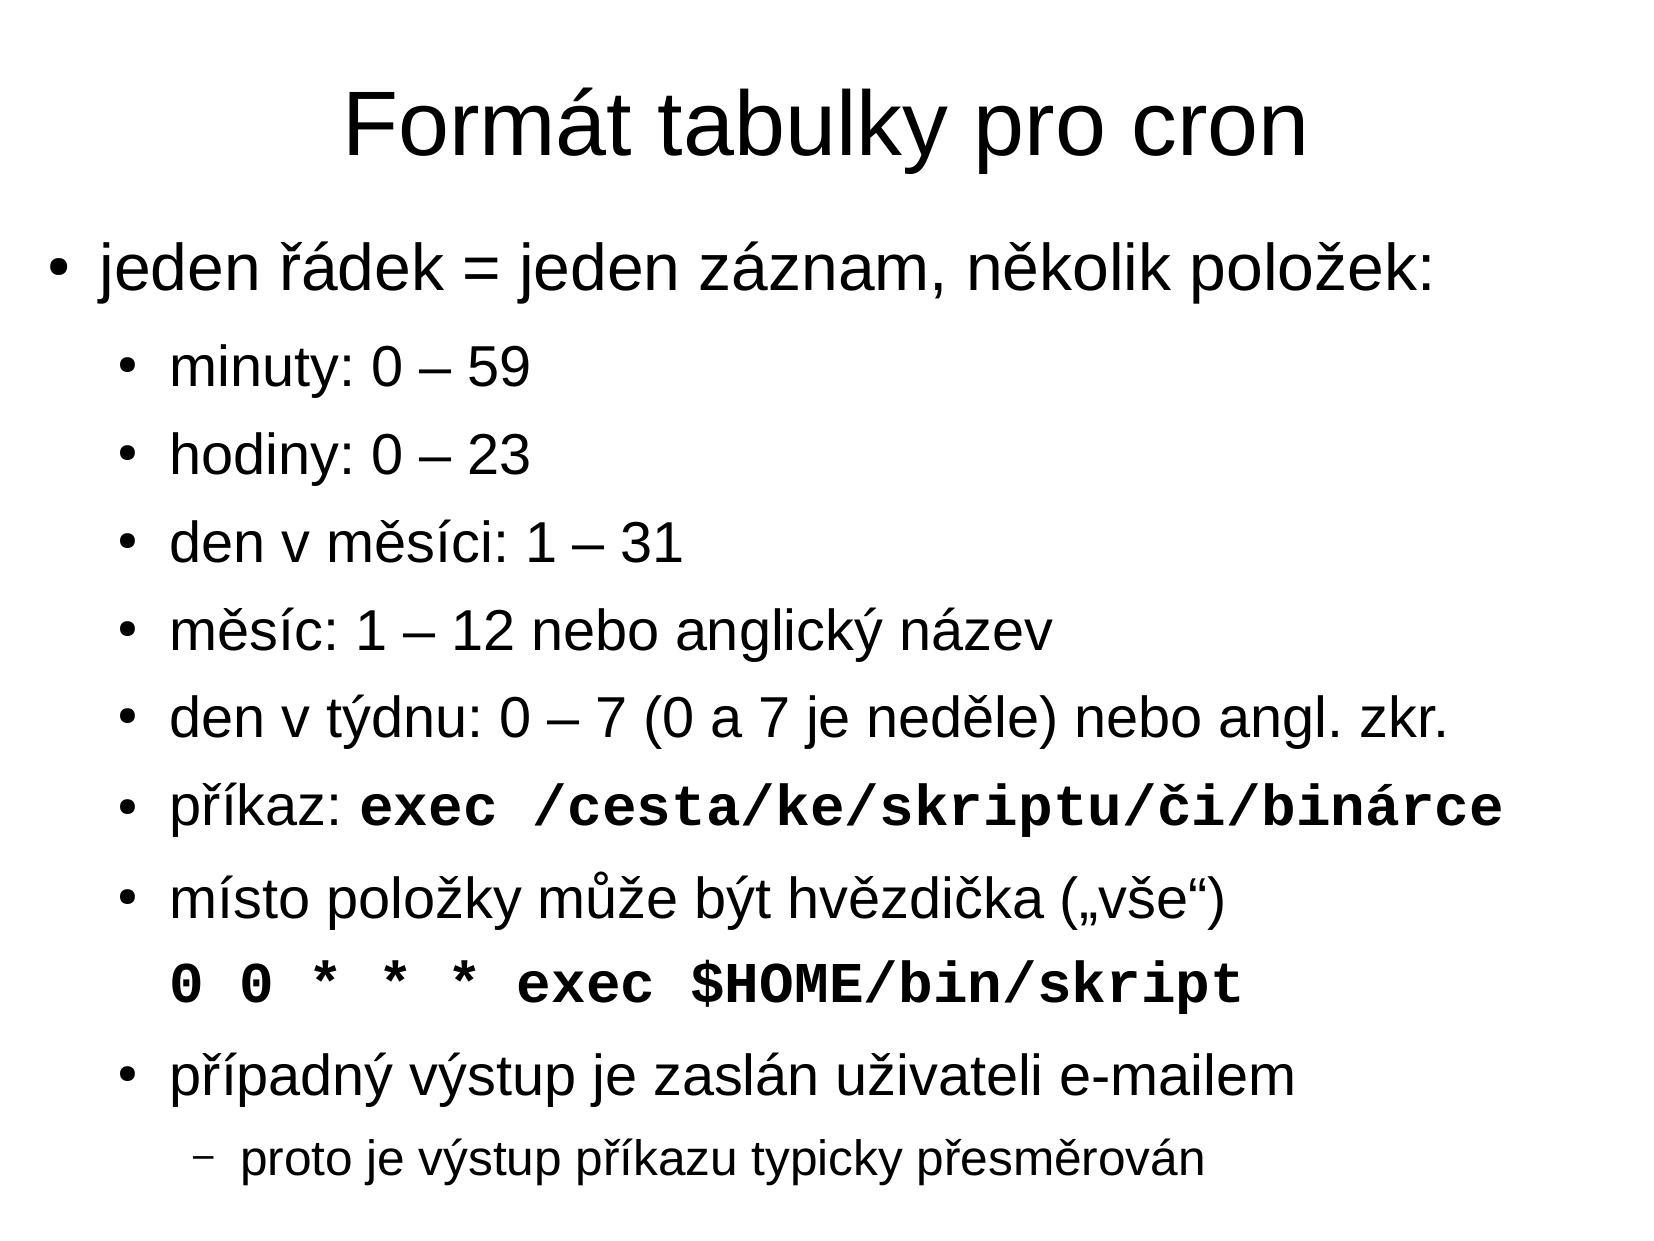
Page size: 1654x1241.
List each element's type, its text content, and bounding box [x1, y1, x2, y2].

title Formát tabulky pro cron [82, 27, 1571, 220]
list jeden řádek = jeden záznam, několik položek: minuty: 0 – 59 hodiny: 0 – 23 den v měsíci: 1 – 31 měsíc: 1 – 12 nebo anglický název den v týdnu: 0 – 7 (0 a 7 je neděle) nebo angl. zkr. příkaz: exec /cesta/ke/skriptu/či/binárce místo položky může být hvězdička („vše“) 0 0 * * * exec $HOME/bin/skript případný výstup je zaslán uživateli e-mailem proto je výstup příkazu typicky přesměrován [29, 231, 1625, 1194]
